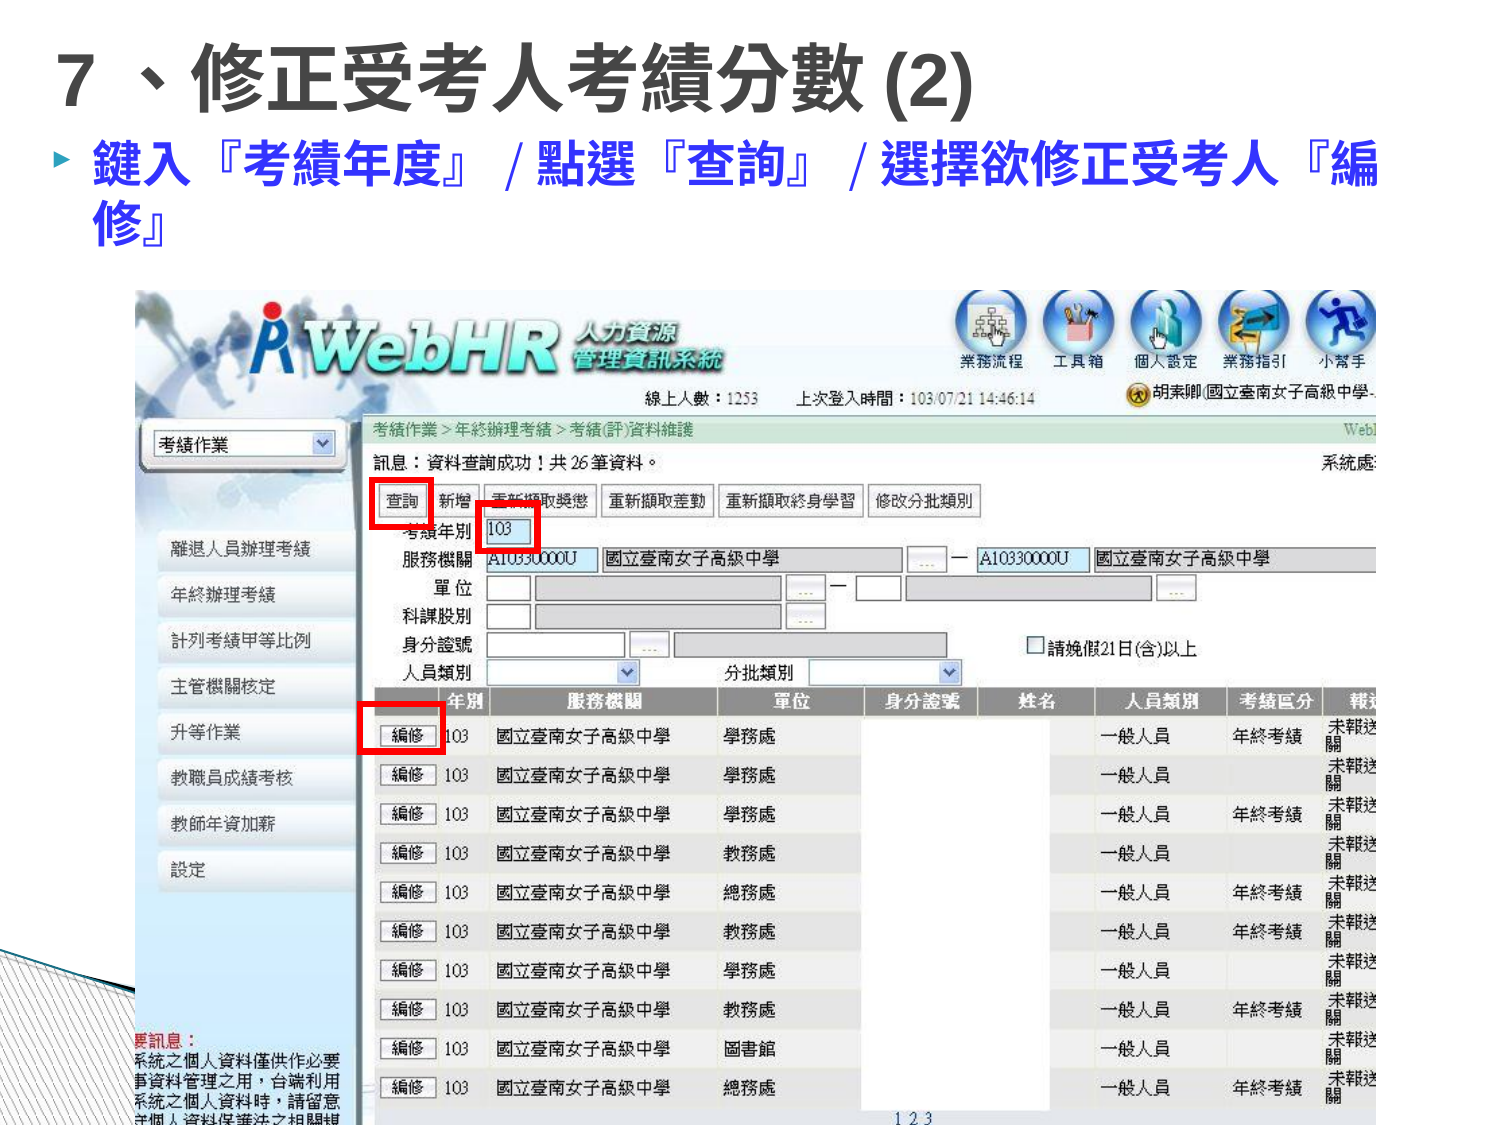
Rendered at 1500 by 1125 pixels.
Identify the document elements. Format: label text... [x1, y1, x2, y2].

list 鍵入『考績年度』/點選『查詢』/選擇欲修正受考人『編修』 [17, 125, 1459, 1090]
picture [0, 290, 1376, 1125]
text_box 7、修正受考人考績分數(2) [41, 18, 1087, 135]
